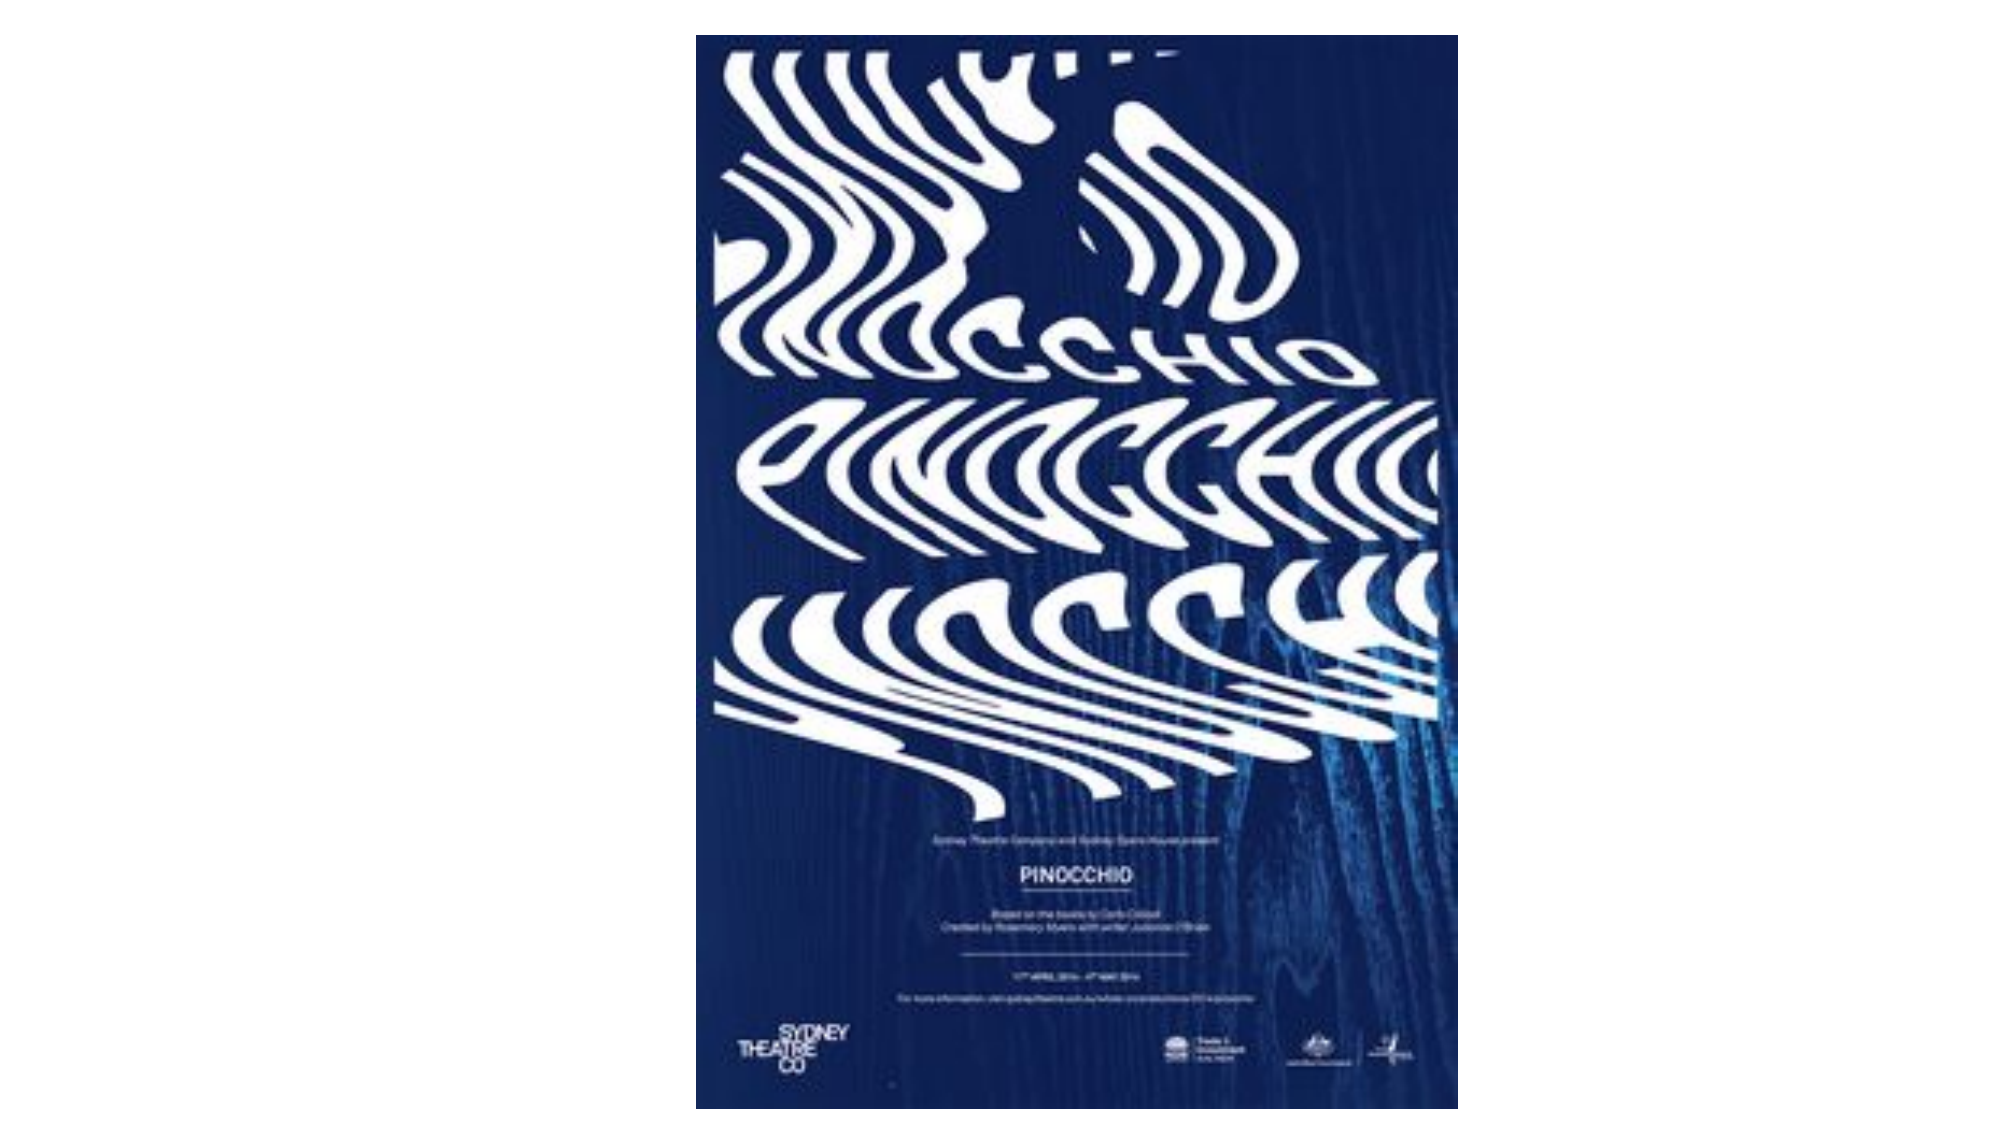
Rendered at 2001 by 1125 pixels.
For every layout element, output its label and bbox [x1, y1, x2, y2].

picture [696, 35, 1458, 1109]
